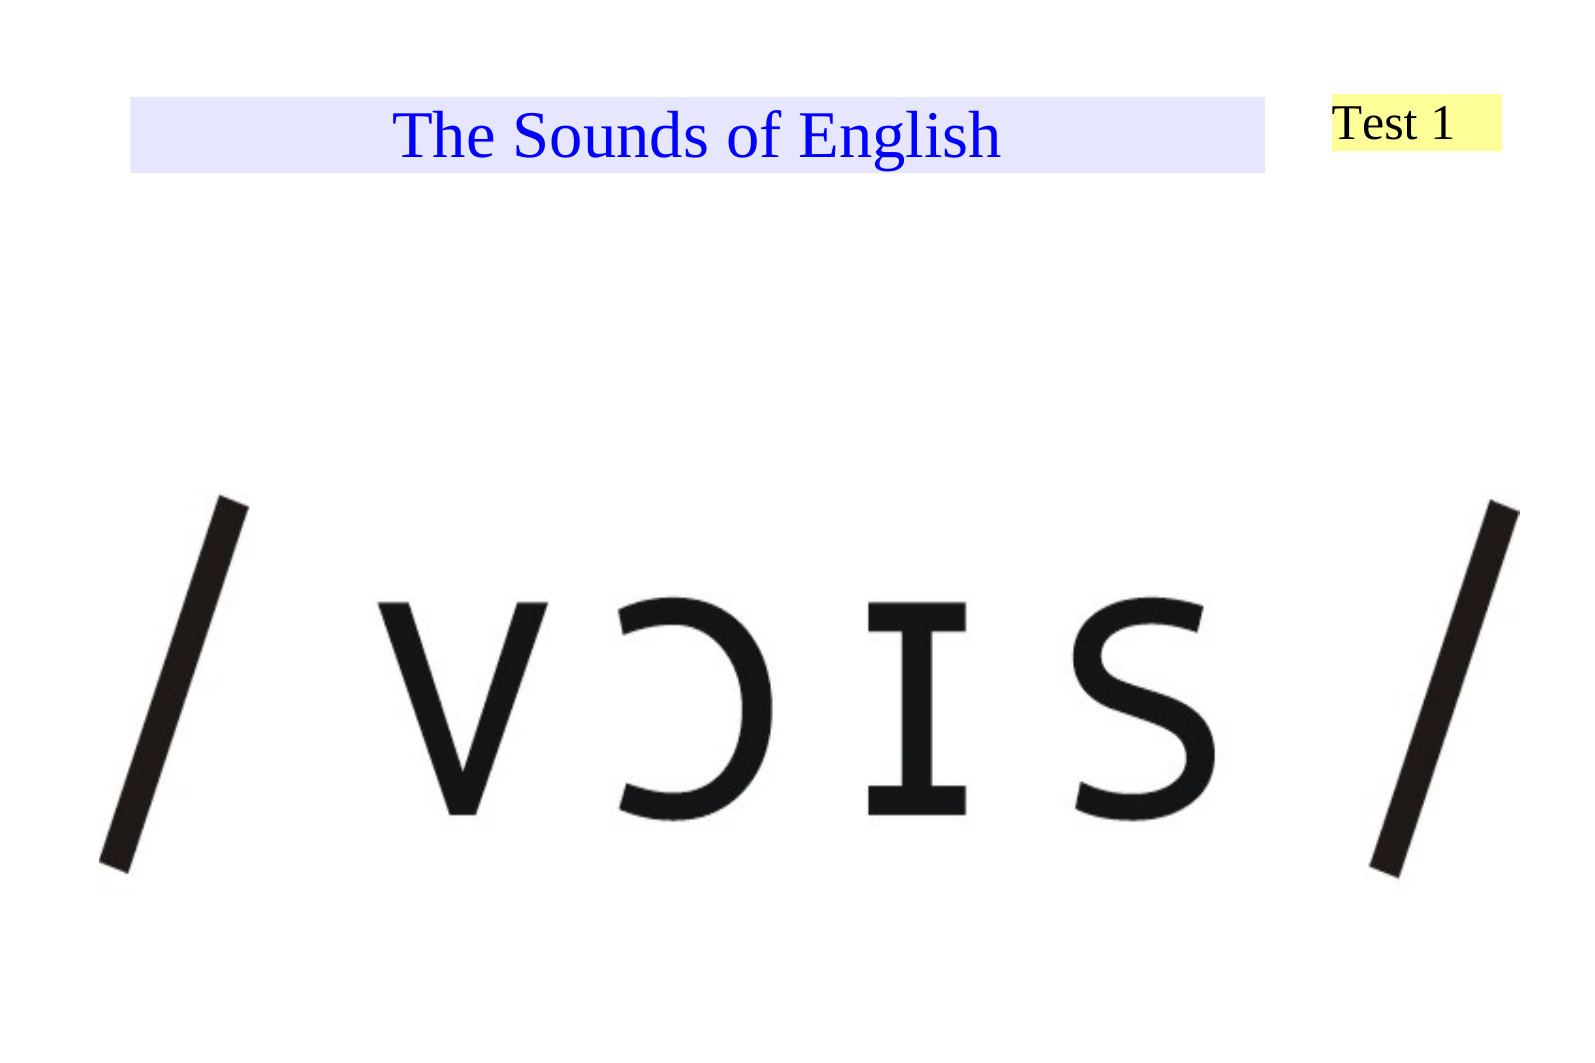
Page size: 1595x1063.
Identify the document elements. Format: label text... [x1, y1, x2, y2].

text_box The Sounds of English [130, 97, 1266, 174]
text_box Test 1 [1331, 94, 1502, 152]
picture [99, 427, 1520, 1035]
